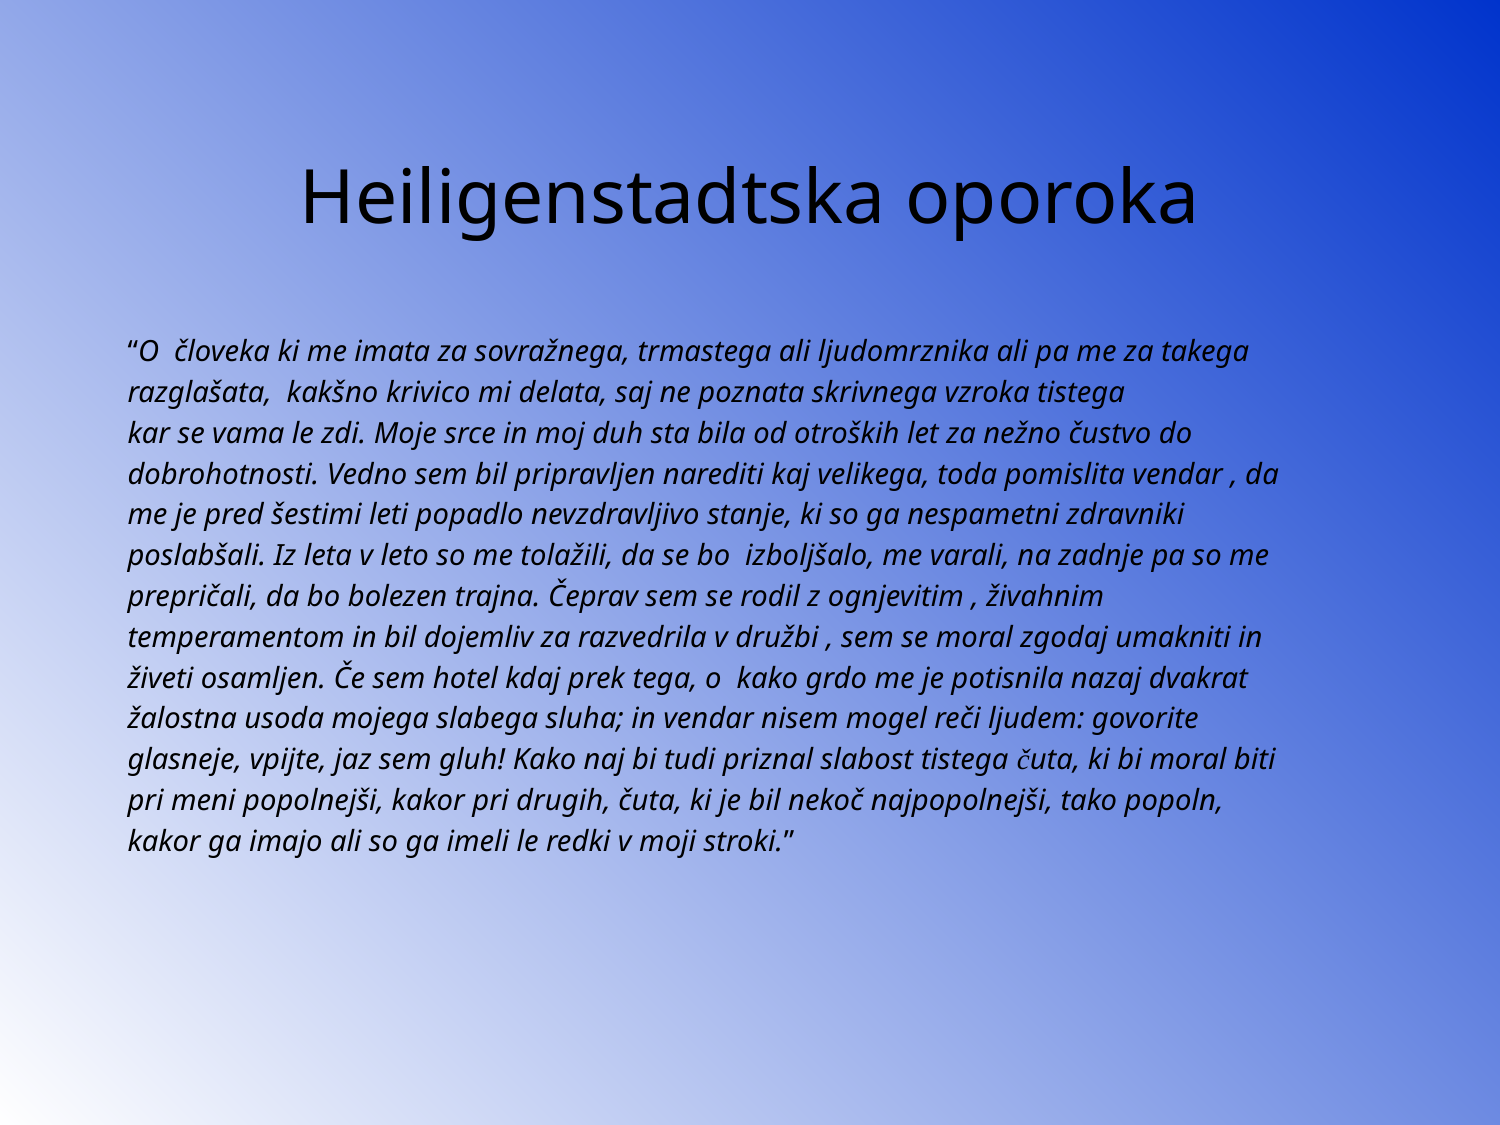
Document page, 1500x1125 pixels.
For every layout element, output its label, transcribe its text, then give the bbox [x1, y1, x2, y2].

title Heiligenstadtska oporoka [112, 99, 1388, 288]
list “O človeka ki me imata za sovražnega, trmastega ali ljudomrznika ali pa me za takega razglašata, kakšno krivico mi delata, saj ne poznata skrivnega vzroka tistega kar se vama le zdi. Moje srce in moj duh sta bila od otroških let za nežno čustvo do dobrohotnosti. Vedno sem bil pripravljen narediti kaj velikega, toda pomislita vendar , da me je pred šestimi leti popadlo nevzdravljivo stanje, ki so ga nespametni zdravniki poslabšali. Iz leta v leto so me tolažili, da se bo izboljšalo, me varali, na zadnje pa so me prepričali, da bo bolezen trajna. Čeprav sem se rodil z ognjevitim , živahnim temperamentom in bil dojemliv za razvedrila v družbi , sem se moral zgodaj umakniti in živeti osamljen. Če sem hotel kdaj prek tega, o kako grdo me je potisnila nazaj dvakrat žalostna usoda mojega slabega sluha; in vendar nisem mogel reči ljudem: govorite glasneje, vpijte, jaz sem gluh! Kako naj bi tudi priznal slabost tistega čuta, ki bi moral biti pri meni popolnejši, kakor pri drugih, čuta, ki je bil nekoč najpopolnejši, tako popoln, kakor ga imajo ali so ga imeli le redki v moji stroki.” [112, 324, 1388, 1000]
